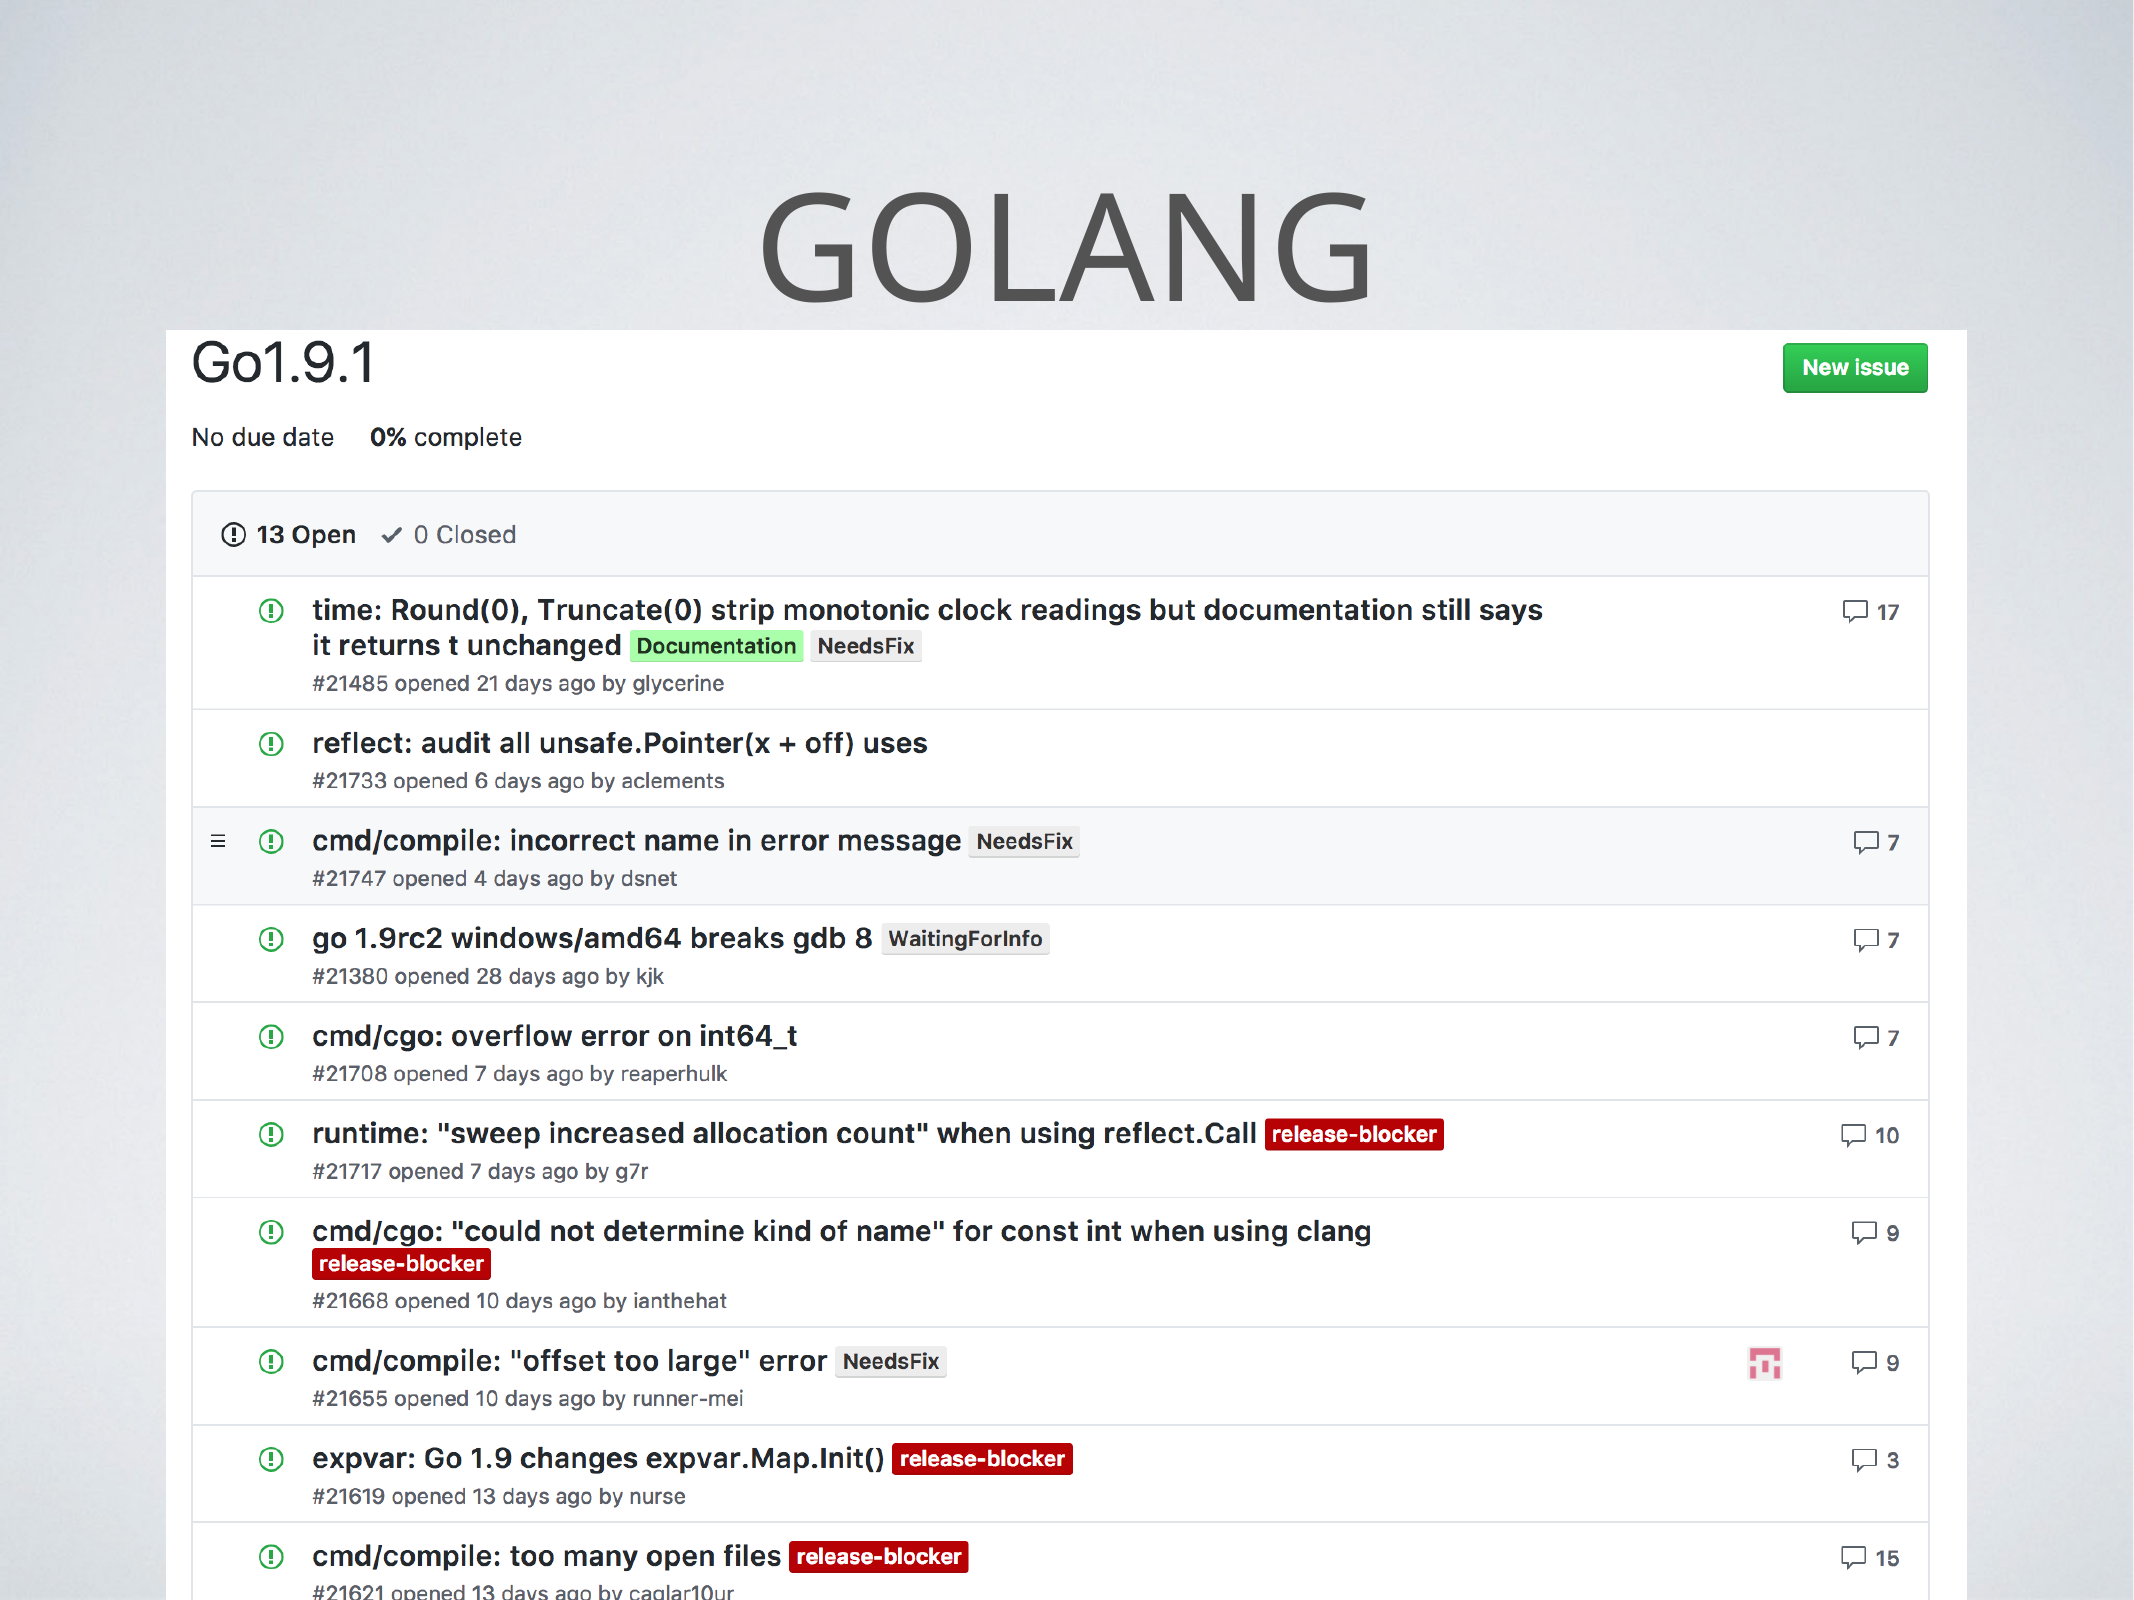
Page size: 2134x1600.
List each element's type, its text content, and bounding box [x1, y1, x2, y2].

title Golang [58, 41, 2075, 442]
picture [0, 0, 2134, 1600]
